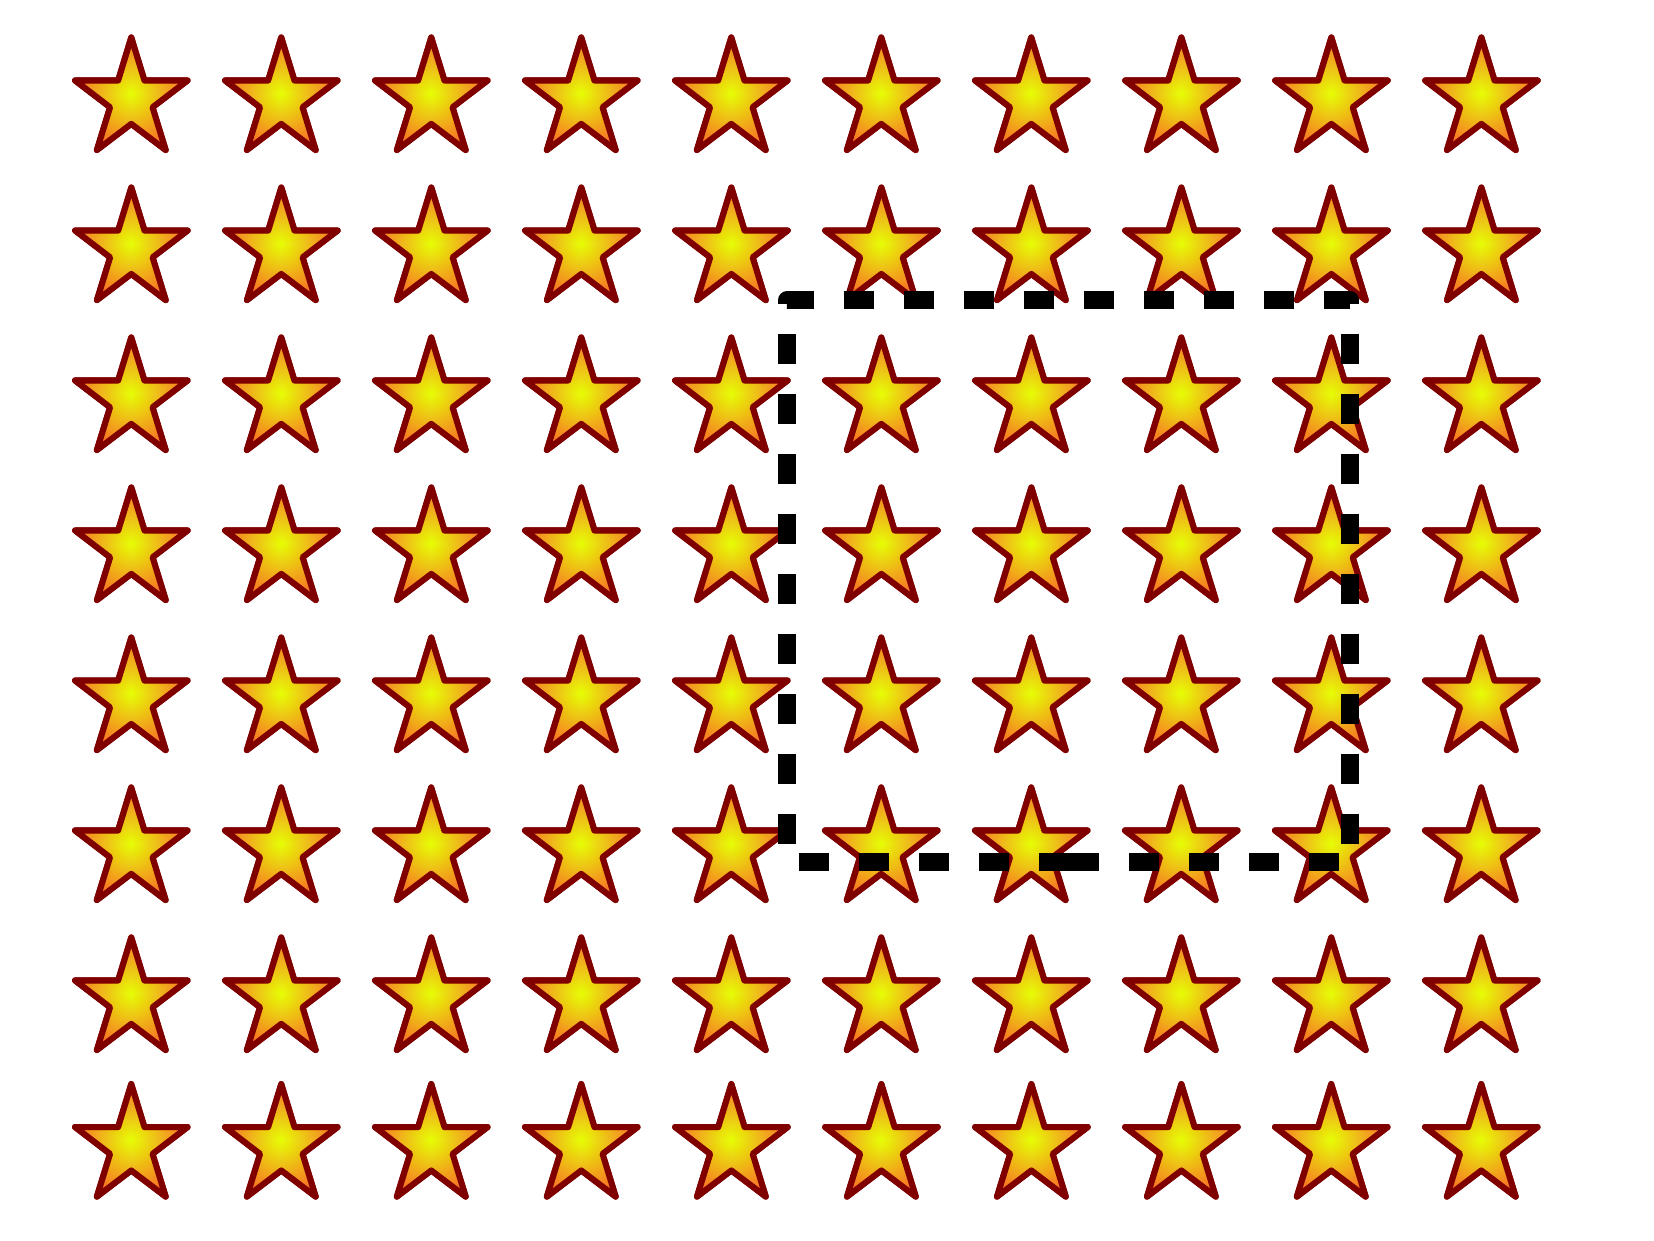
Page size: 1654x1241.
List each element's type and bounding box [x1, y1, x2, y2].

text_box [825, 1084, 938, 1197]
text_box [824, 787, 938, 901]
text_box [75, 37, 188, 151]
text_box [75, 337, 188, 451]
text_box [225, 637, 338, 751]
text_box [825, 637, 938, 751]
text_box [224, 787, 338, 901]
text_box [525, 637, 638, 751]
text_box [525, 1084, 638, 1197]
text_box [1275, 37, 1388, 151]
text_box [375, 1084, 488, 1197]
text_box [675, 637, 788, 751]
text_box [525, 187, 638, 301]
text_box [1275, 187, 1388, 301]
text_box [1125, 337, 1238, 451]
text_box [375, 487, 488, 601]
text_box [975, 37, 1088, 151]
text_box [525, 337, 638, 451]
text_box [1125, 487, 1238, 601]
text_box [975, 637, 1088, 751]
text_box [75, 187, 188, 301]
text_box [75, 937, 188, 1051]
text_box [375, 637, 488, 751]
text_box [525, 937, 638, 1051]
text_box [975, 1084, 1088, 1197]
text_box [1275, 1084, 1388, 1197]
text_box [225, 37, 338, 151]
text_box [1425, 187, 1538, 301]
text_box [675, 1084, 788, 1197]
text_box [225, 487, 338, 601]
text_box [1125, 37, 1238, 151]
text_box [1125, 937, 1238, 1051]
text_box [1124, 787, 1238, 901]
text_box [1275, 937, 1388, 1051]
text_box [225, 937, 338, 1051]
text_box [524, 787, 638, 901]
text_box [1275, 637, 1388, 751]
text_box [225, 187, 338, 301]
text_box [375, 37, 488, 151]
text_box [75, 637, 188, 751]
text_box [1425, 937, 1538, 1051]
text_box [825, 937, 938, 1051]
text_box [1359, 577, 1366, 601]
text_box [1125, 1084, 1238, 1197]
text_box [975, 937, 1088, 1051]
text_box [375, 937, 488, 1051]
text_box [825, 187, 938, 291]
text_box [1425, 337, 1538, 451]
text_box [1425, 37, 1538, 151]
text_box [675, 337, 788, 451]
text_box [1125, 637, 1238, 751]
text_box [975, 337, 1088, 451]
text_box [74, 787, 188, 901]
text_box [1425, 487, 1538, 601]
text_box [674, 787, 778, 901]
text_box [975, 187, 1088, 301]
text_box [975, 487, 1088, 601]
text_box [1275, 337, 1388, 451]
text_box [974, 787, 1088, 901]
text_box [675, 37, 788, 151]
text_box [1275, 487, 1388, 601]
text_box [675, 487, 778, 601]
text_box [225, 337, 338, 451]
text_box [375, 187, 488, 301]
text_box [825, 37, 938, 151]
text_box [675, 187, 788, 301]
text_box [75, 1084, 188, 1197]
text_box [1424, 787, 1538, 901]
text_box [1125, 187, 1238, 291]
text_box [675, 937, 788, 1051]
text_box [825, 487, 938, 601]
text_box [225, 1084, 338, 1197]
text_box [525, 487, 638, 601]
text_box [1274, 787, 1388, 901]
text_box [75, 487, 188, 601]
text_box [1425, 1084, 1538, 1197]
text_box [375, 337, 488, 451]
text_box [1425, 637, 1538, 751]
text_box [825, 337, 938, 451]
text_box [374, 787, 488, 901]
text_box [525, 37, 638, 151]
